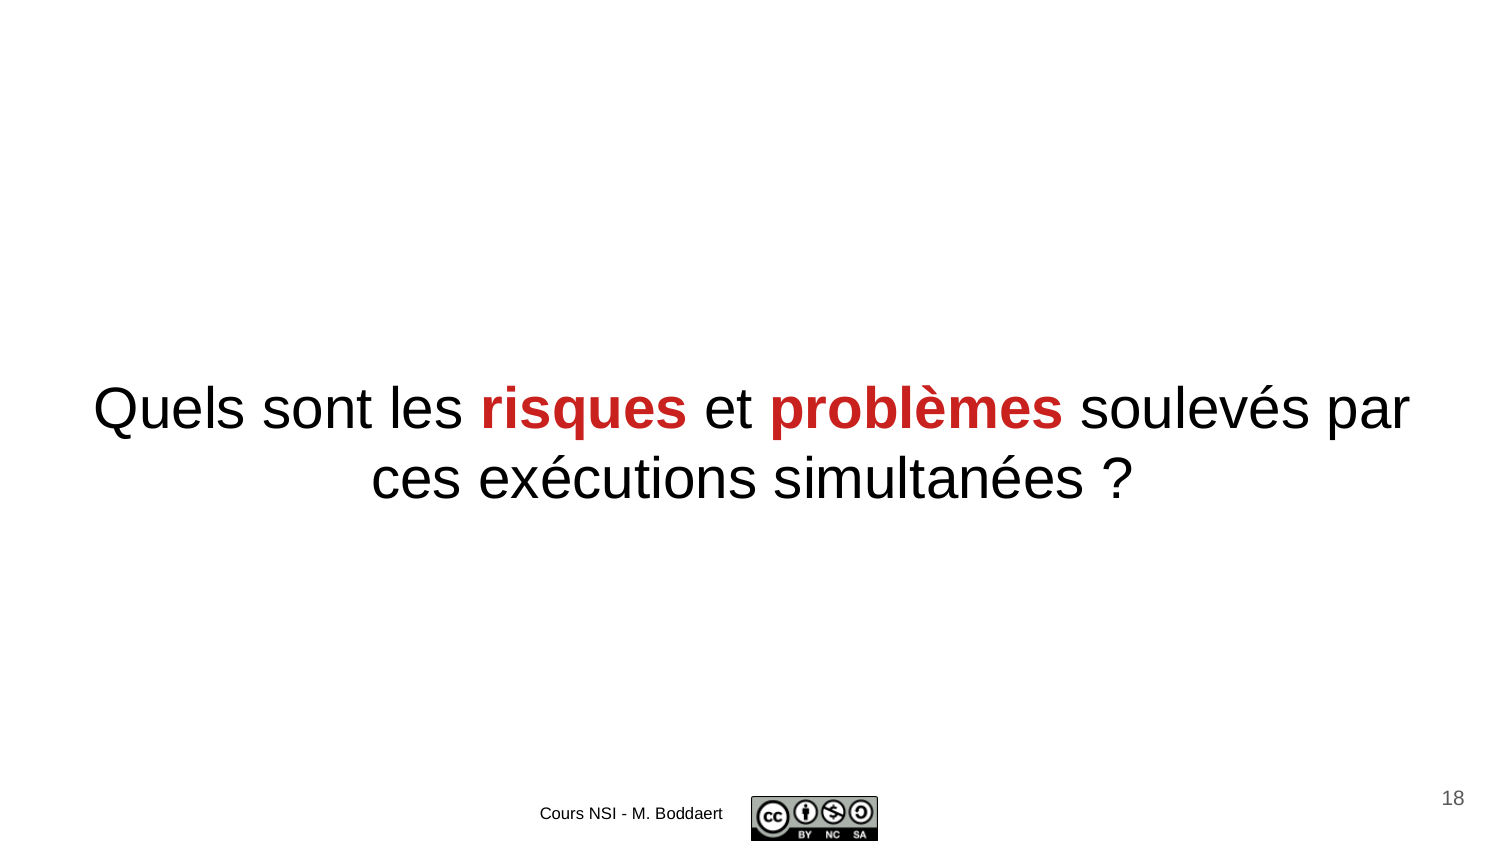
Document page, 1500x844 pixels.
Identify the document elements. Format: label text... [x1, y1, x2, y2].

text_box Quels sont les risques et problèmes soulevés par ces exécutions simultanées ? [29, 120, 1477, 760]
picture [751, 796, 878, 841]
slide_number <numéro> [1389, 764, 1480, 830]
